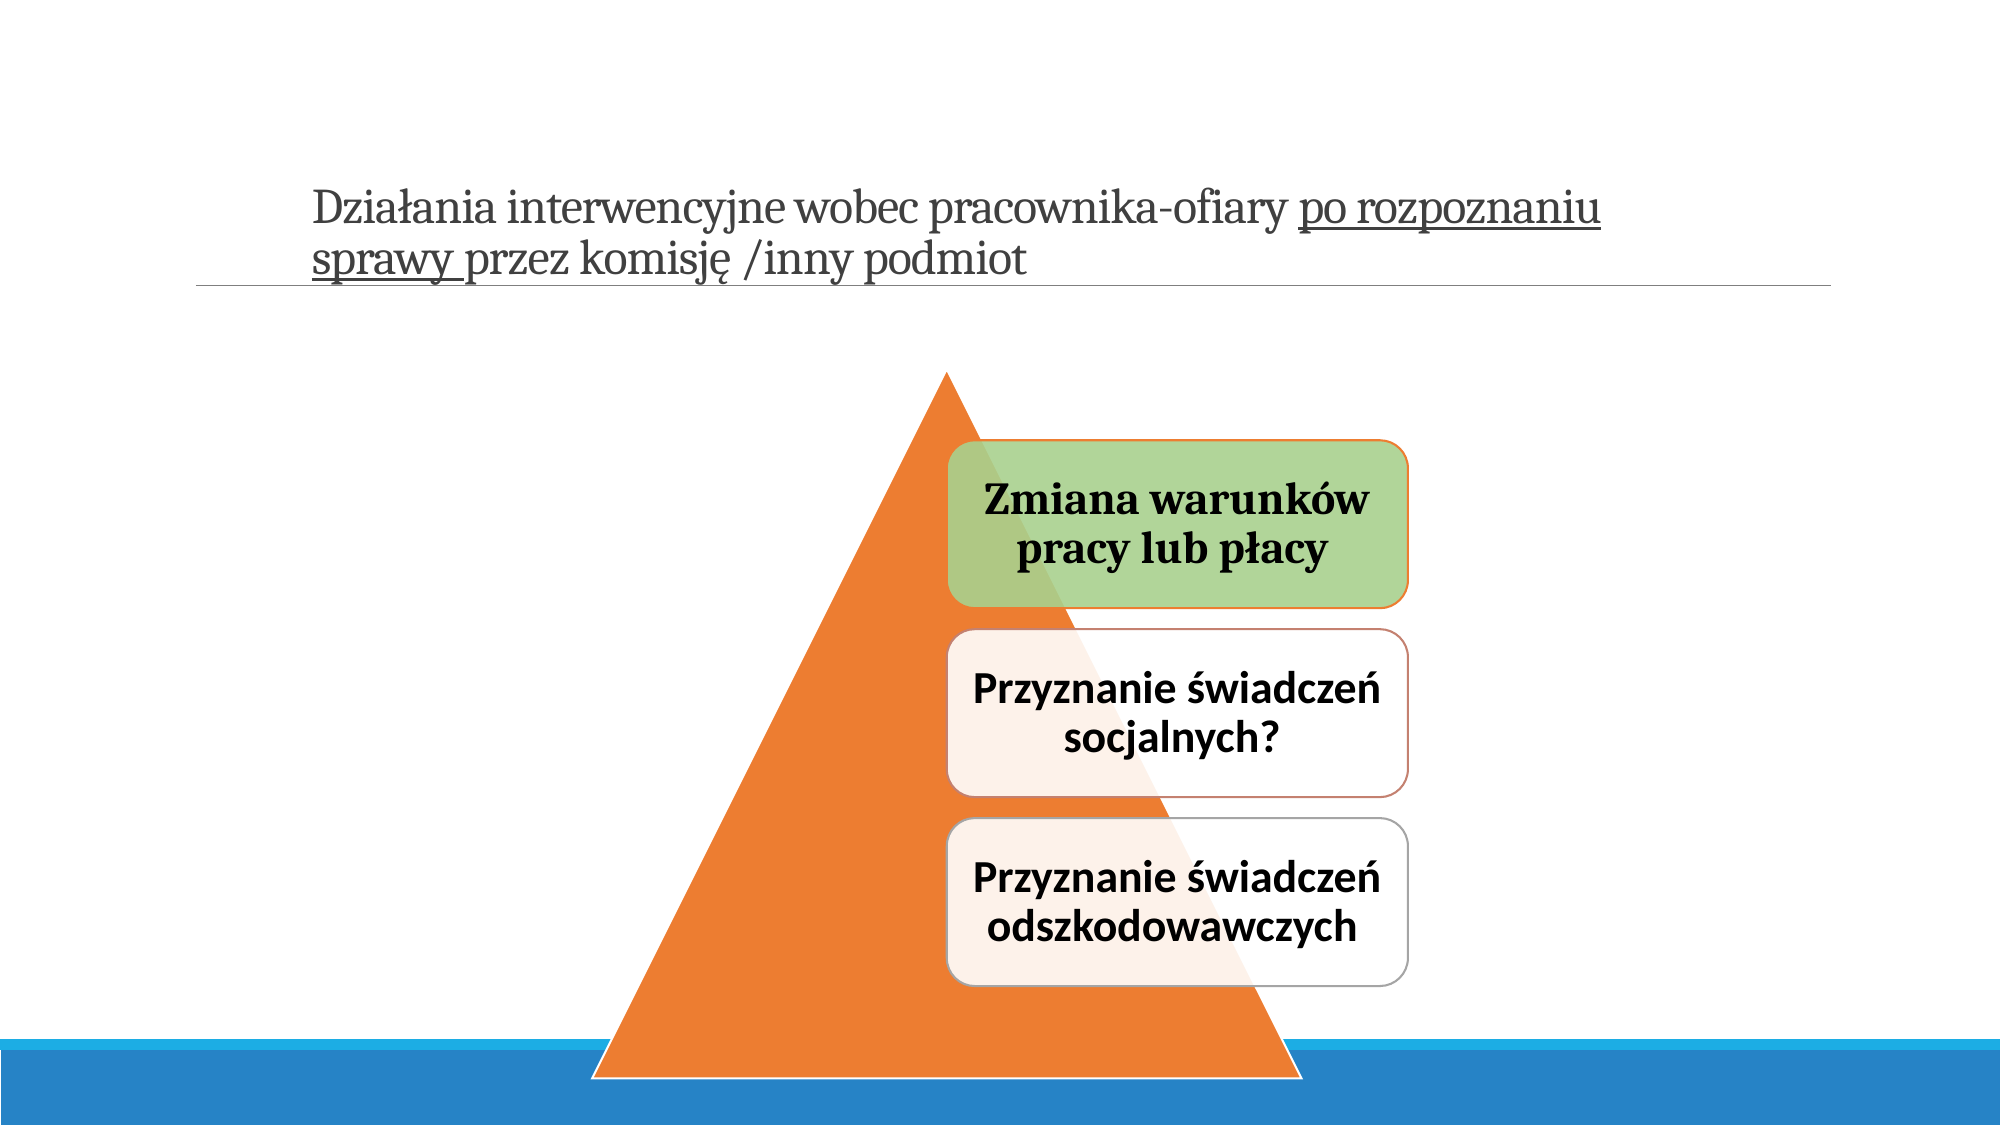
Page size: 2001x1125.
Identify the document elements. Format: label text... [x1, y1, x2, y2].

title Działania interwencyjne wobec pracownika-ofiary po rozpoznaniu sprawy przez komisję /inny podmiot [296, 117, 1647, 293]
text_box [592, 369, 1302, 1079]
text_box Przyznanie świadczeń socjalnych? [946, 629, 1408, 798]
text_box Zmiana warunków pracy lub płacy [946, 440, 1408, 609]
text_box Przyznanie świadczeń odszkodowawczych [946, 818, 1408, 987]
